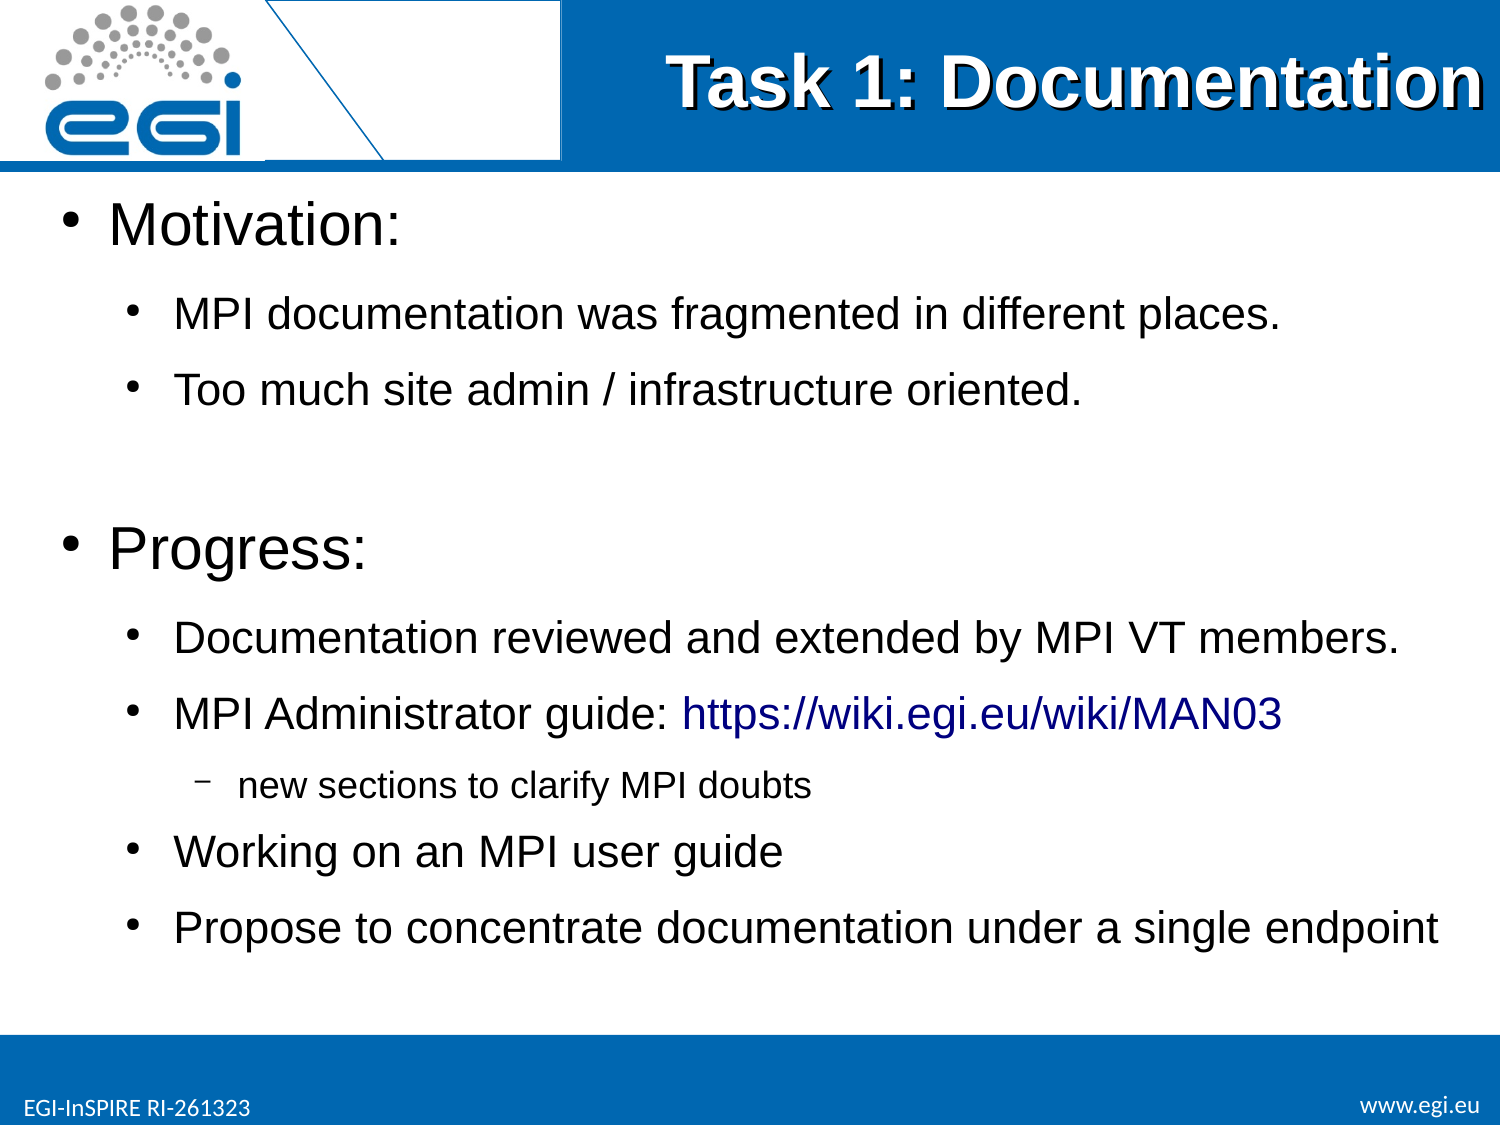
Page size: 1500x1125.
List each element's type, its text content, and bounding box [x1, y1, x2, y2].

title Task 1: Documentation [377, 24, 1500, 167]
picture [0, 0, 265, 161]
list Motivation: MPI documentation was fragmented in different places. Too much site admin / infrastructure oriented. Progress: Documentation reviewed and extended by MPI VT members. MPI Administrator guide: https://wiki.egi.eu/wiki/MAN03 new sections to clarify MPI doubts Working on an MPI user guide Propose to concentrate documentation under a single endpoint [29, 177, 1477, 1004]
